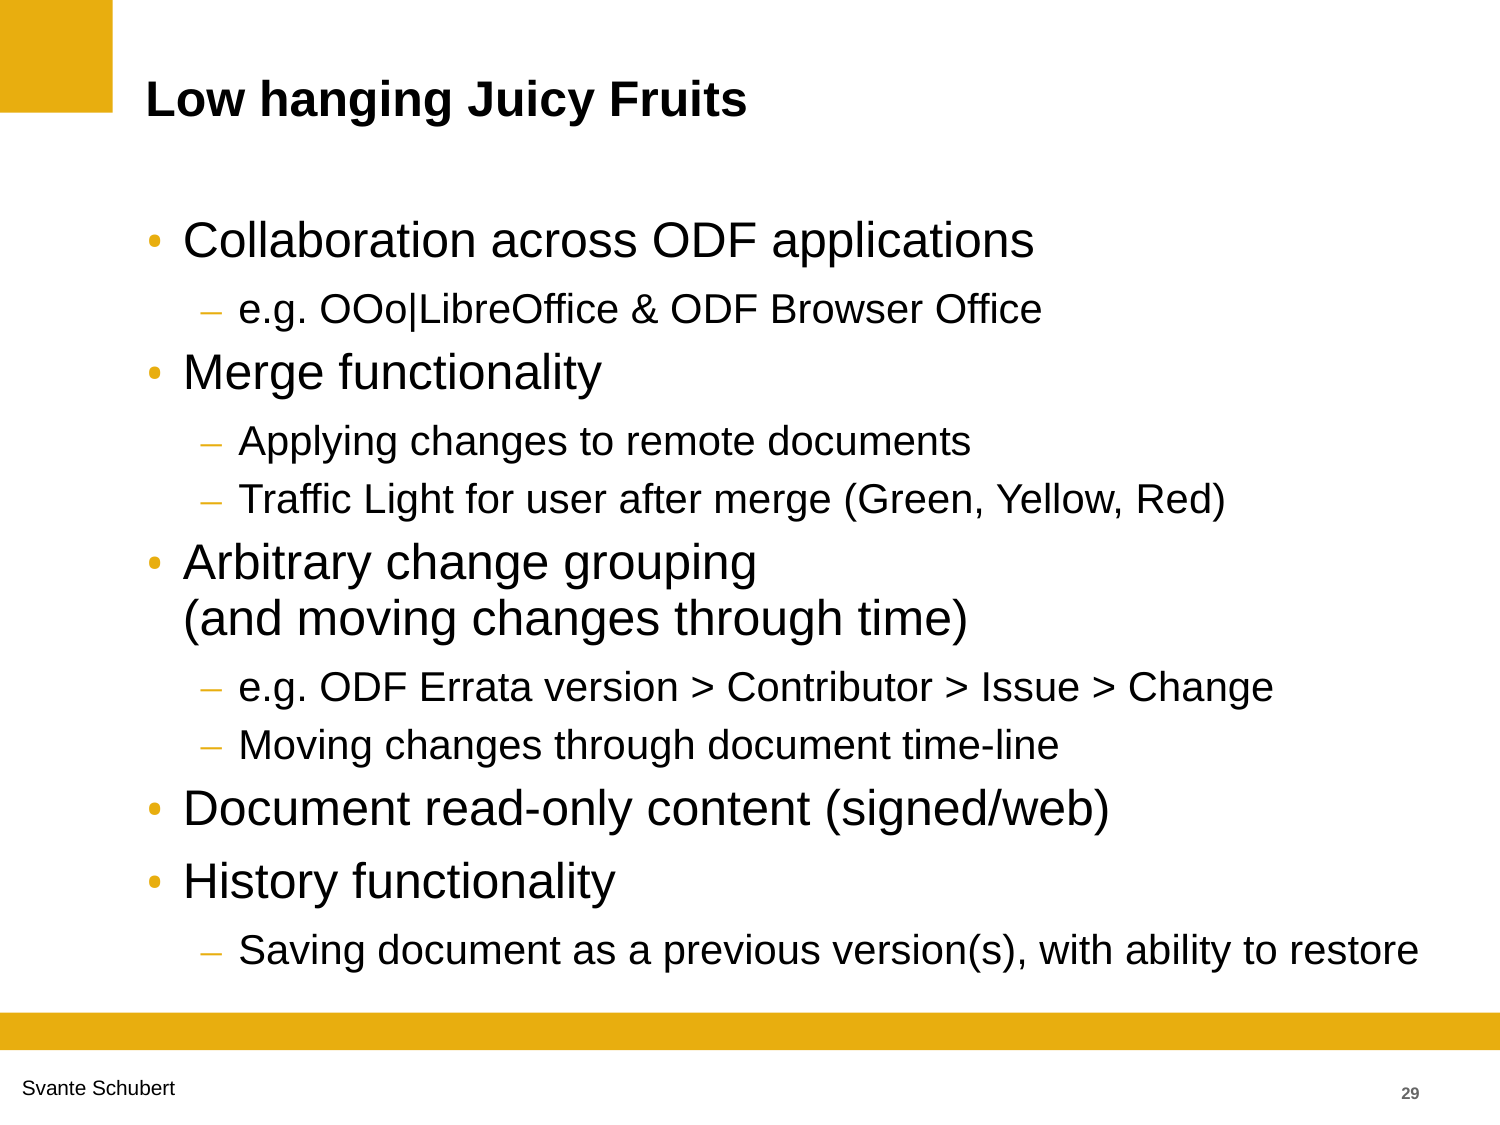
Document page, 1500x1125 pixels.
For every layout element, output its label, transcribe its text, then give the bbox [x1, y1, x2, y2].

title Low hanging Juicy Fruits [145, 67, 1388, 212]
list Collaboration across ODF applications e.g. OOo|LibreOffice & ODF Browser Office Merge functionality Applying changes to remote documents Traffic Light for user after merge (Green, Yellow, Red) Arbitrary change grouping (and moving changes through time) e.g. ODF Errata version > Contributor > Issue > Change Moving changes through document time-line Document read-only content (signed/web) History functionality Saving document as a previous version(s), with ability to restore [145, 212, 1423, 976]
